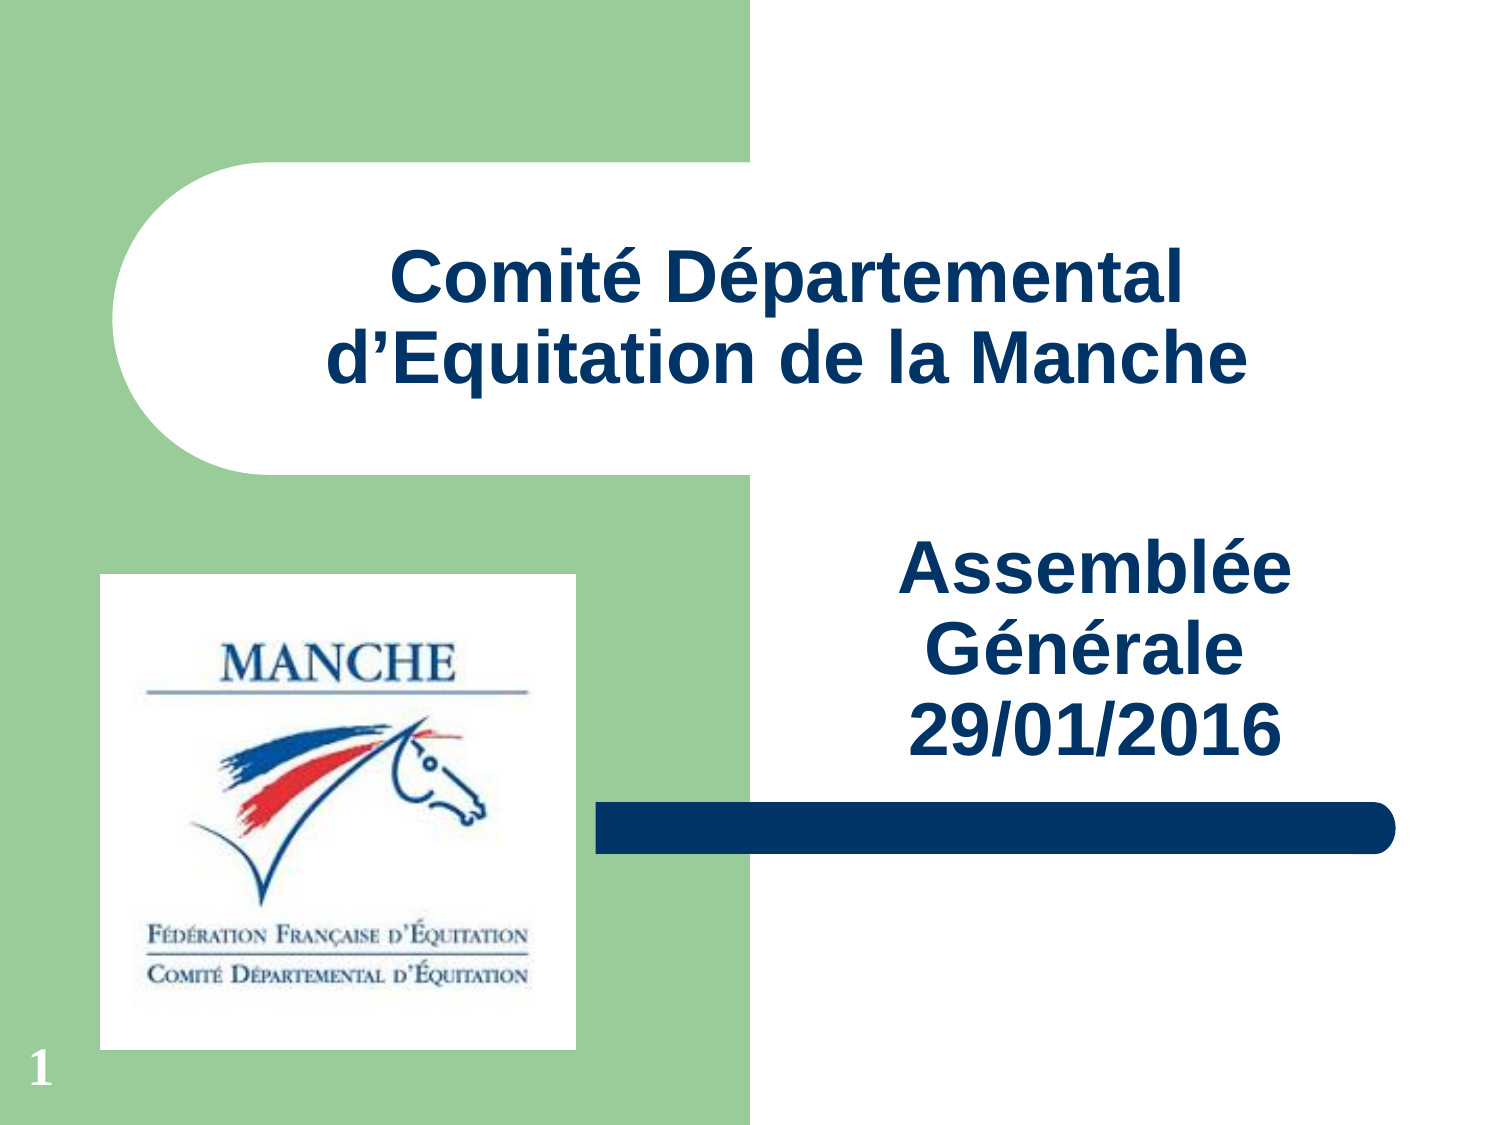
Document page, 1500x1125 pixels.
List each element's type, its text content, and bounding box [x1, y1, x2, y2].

text_box Comité Départemental d’Equitation de la Manche [158, 208, 1417, 430]
title Assemblée Générale 29/01/2016 [766, 480, 1426, 780]
picture [100, 574, 576, 1050]
